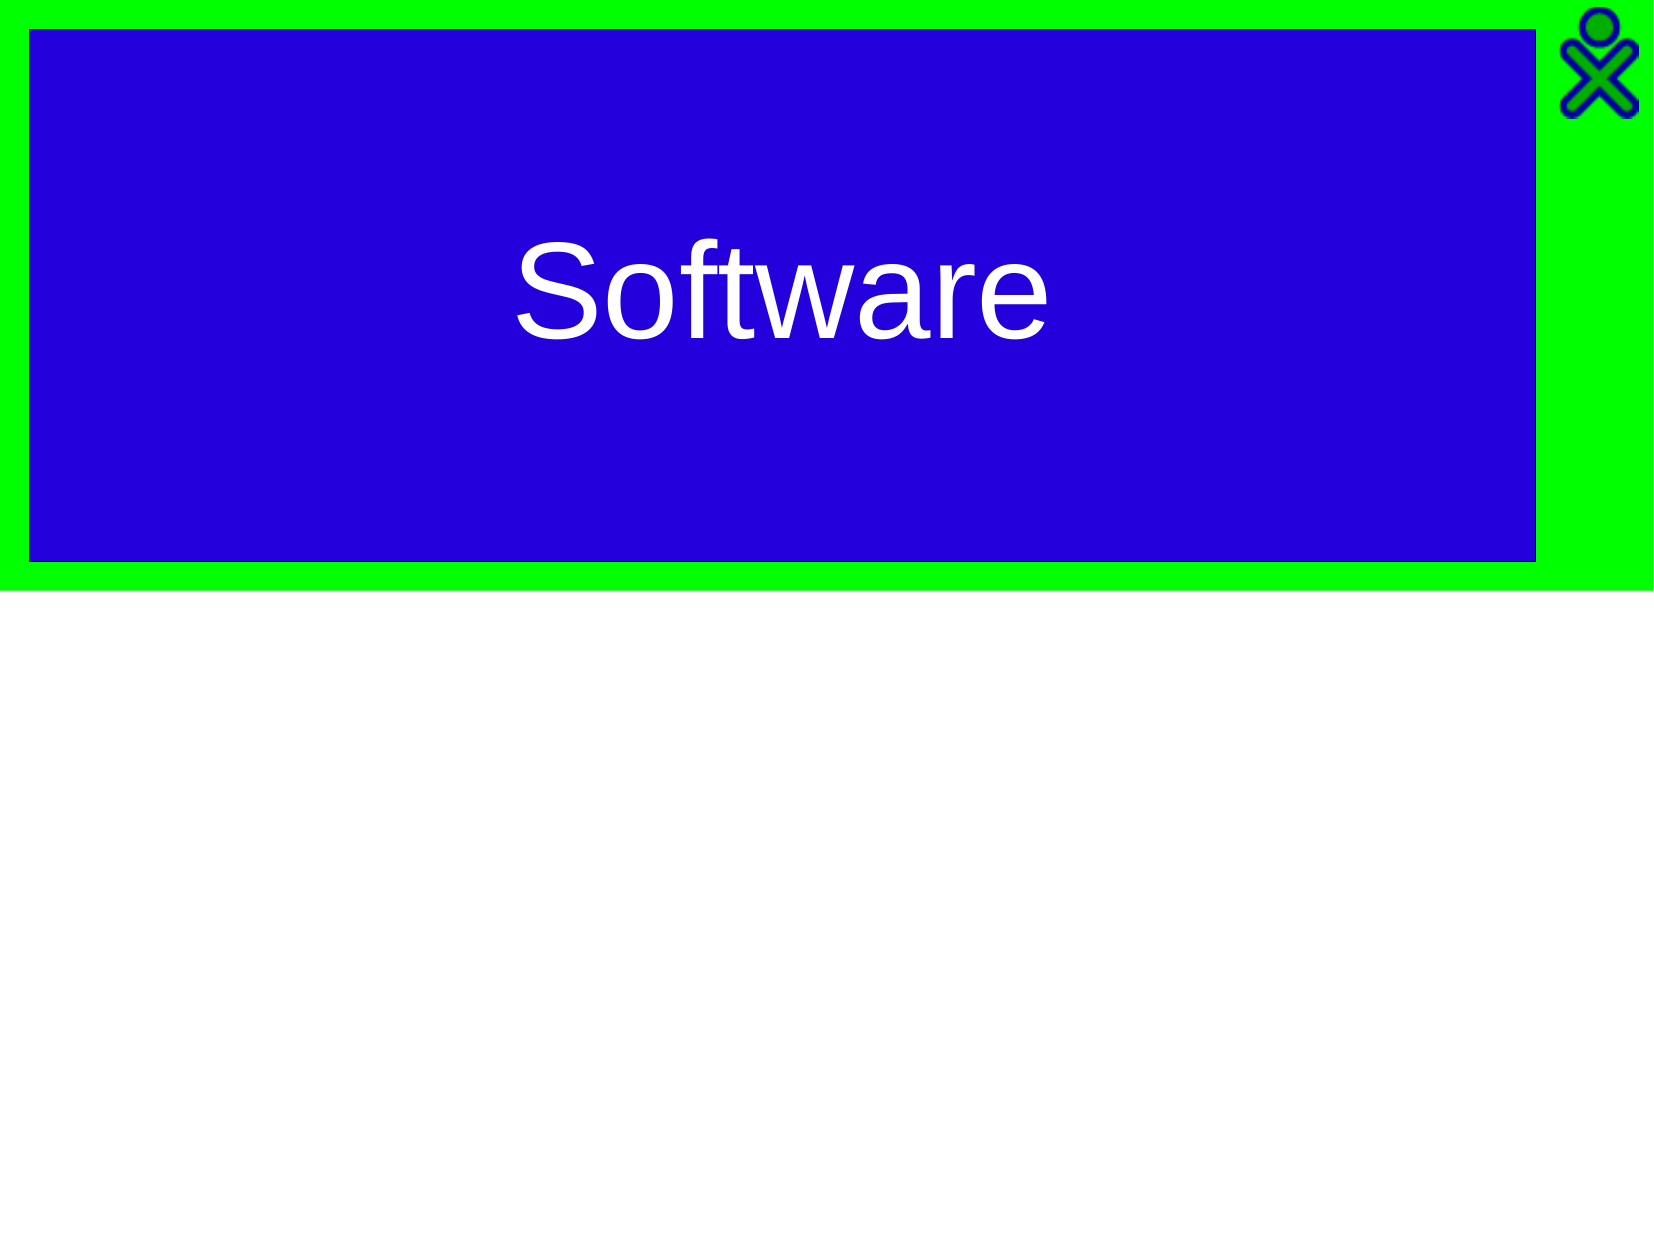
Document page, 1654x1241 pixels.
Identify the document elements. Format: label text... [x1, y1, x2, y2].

picture [1559, 7, 1639, 119]
title Software [59, 49, 1506, 532]
